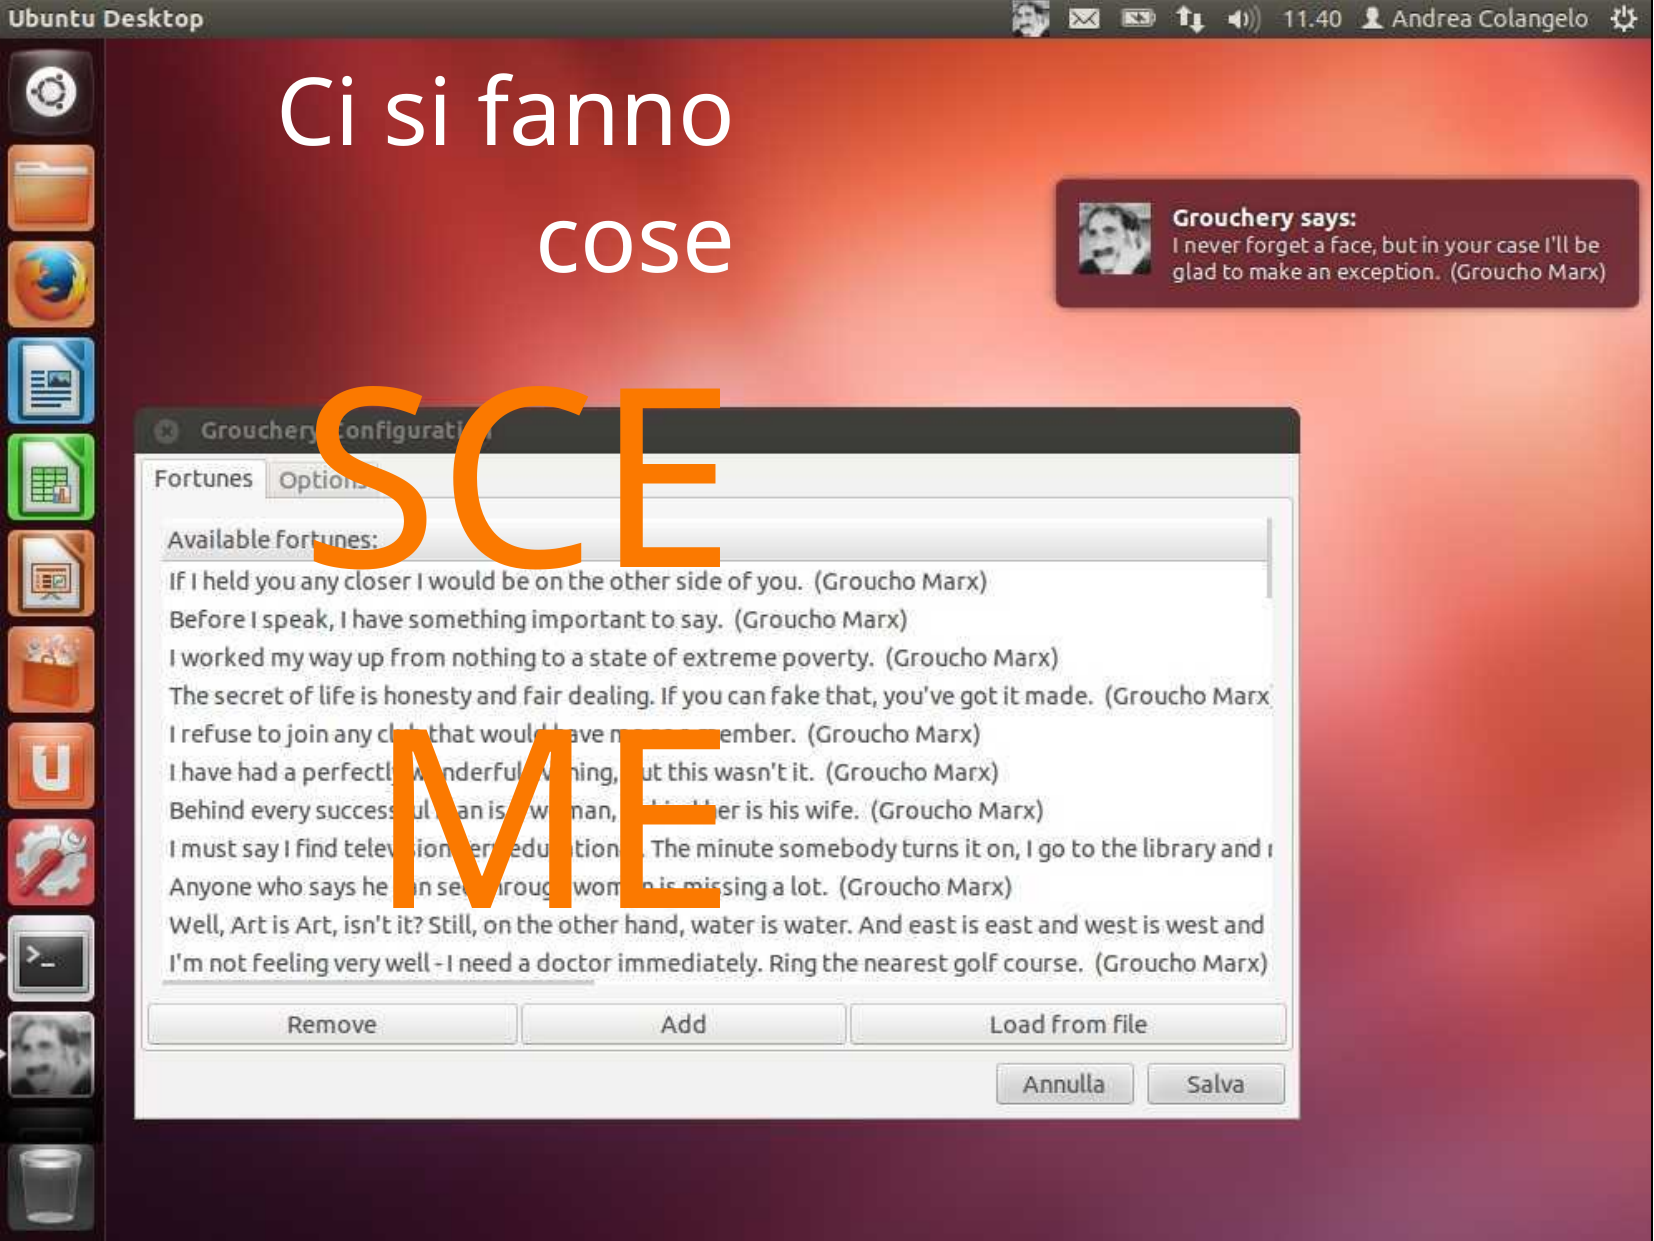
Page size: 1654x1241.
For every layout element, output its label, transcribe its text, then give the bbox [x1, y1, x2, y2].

picture [0, 0, 1651, 1241]
text_box Ci si fanno cose SCEME [150, 37, 751, 48]
